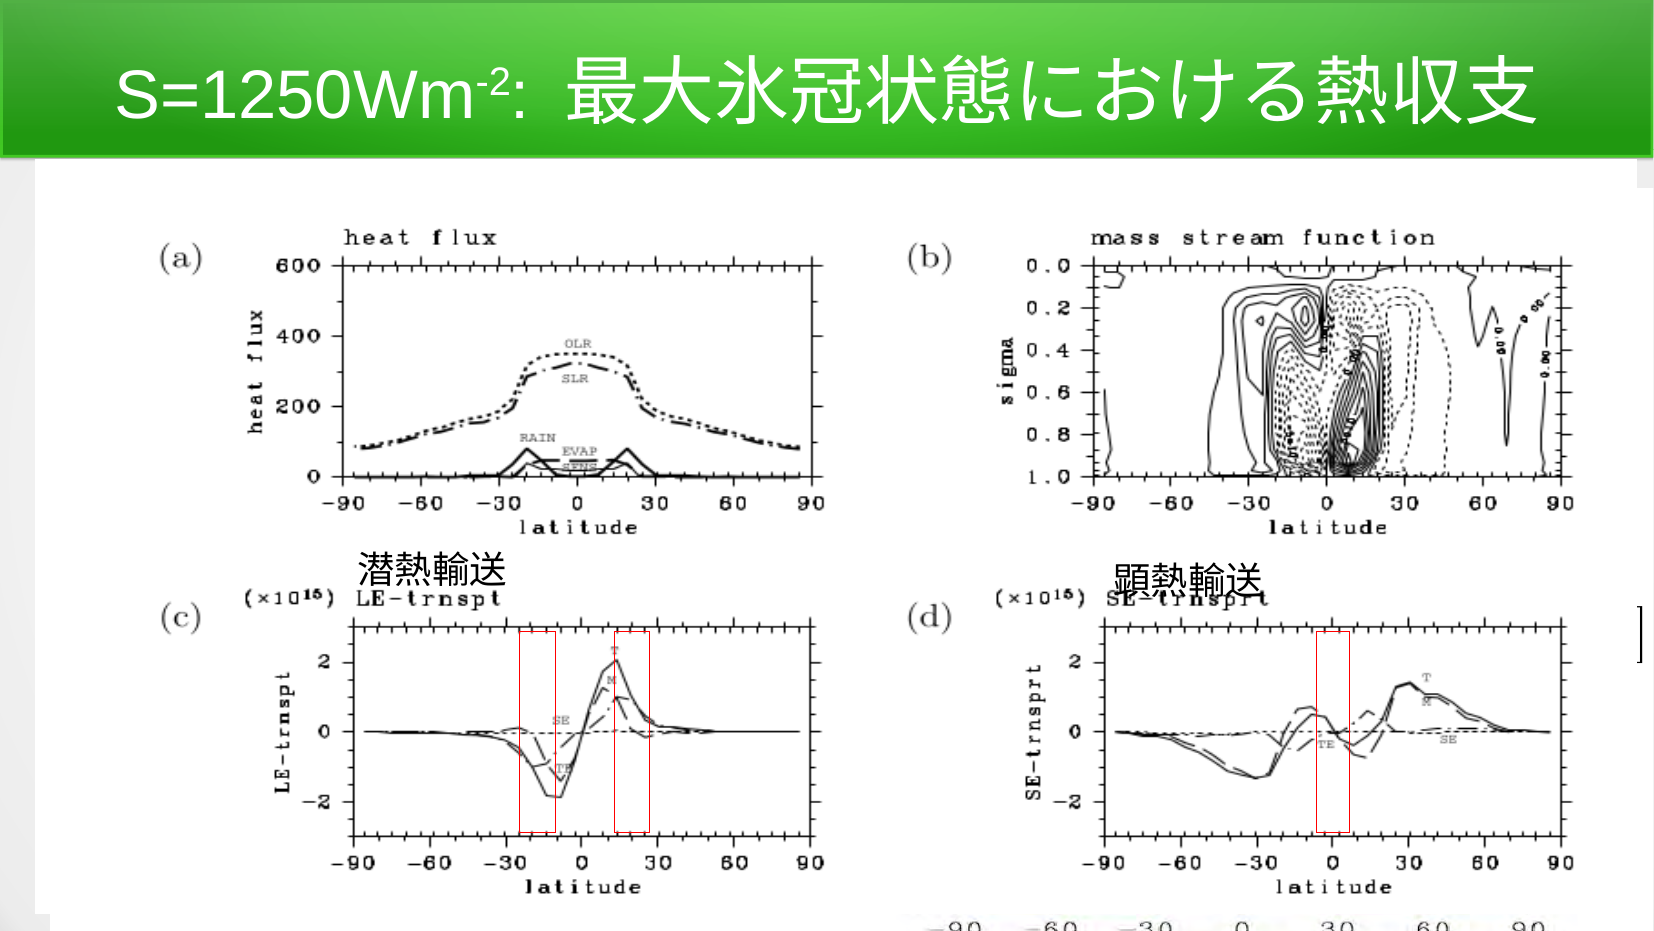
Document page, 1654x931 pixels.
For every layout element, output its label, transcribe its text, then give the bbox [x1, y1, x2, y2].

picture [35, 159, 1654, 931]
text_box 顕熱輸送 [1098, 544, 1300, 603]
title S=1250Wm-2: 最大氷冠状態における熱収支 [82, 37, 1571, 135]
text_box 潜熱輸送 [342, 532, 544, 591]
